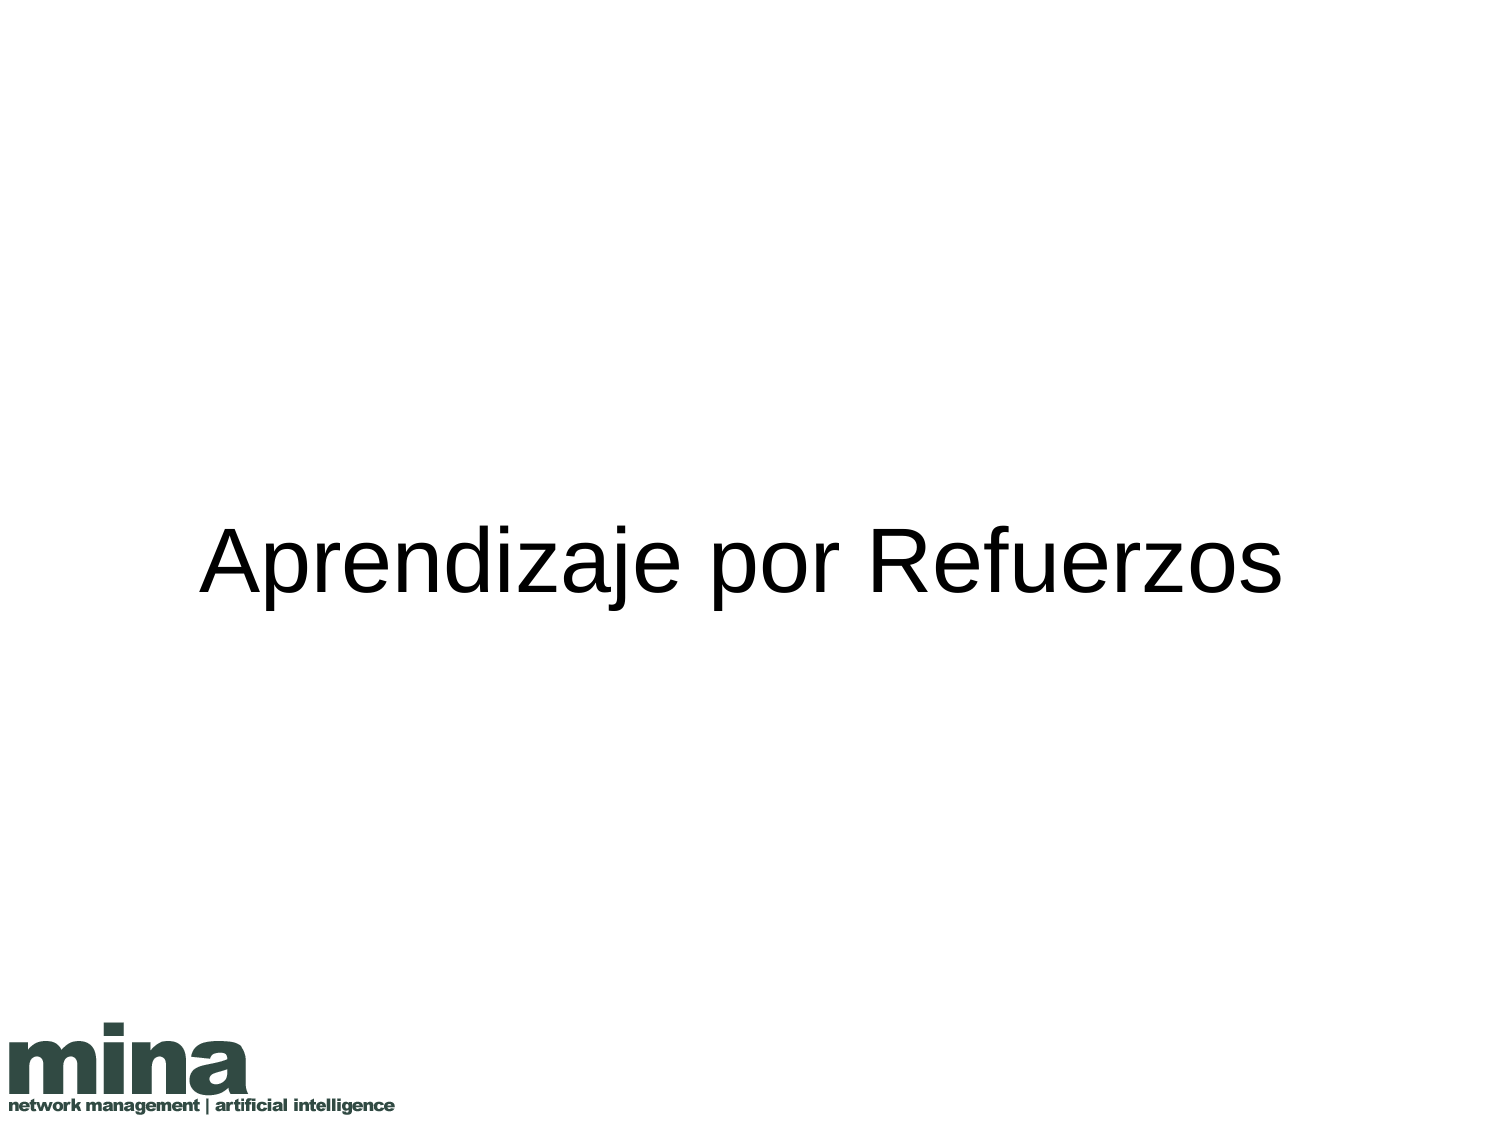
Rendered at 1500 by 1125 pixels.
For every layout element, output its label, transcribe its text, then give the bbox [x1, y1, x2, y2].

picture [0, 1016, 402, 1119]
title Aprendizaje por Refuerzos [67, 442, 1418, 679]
